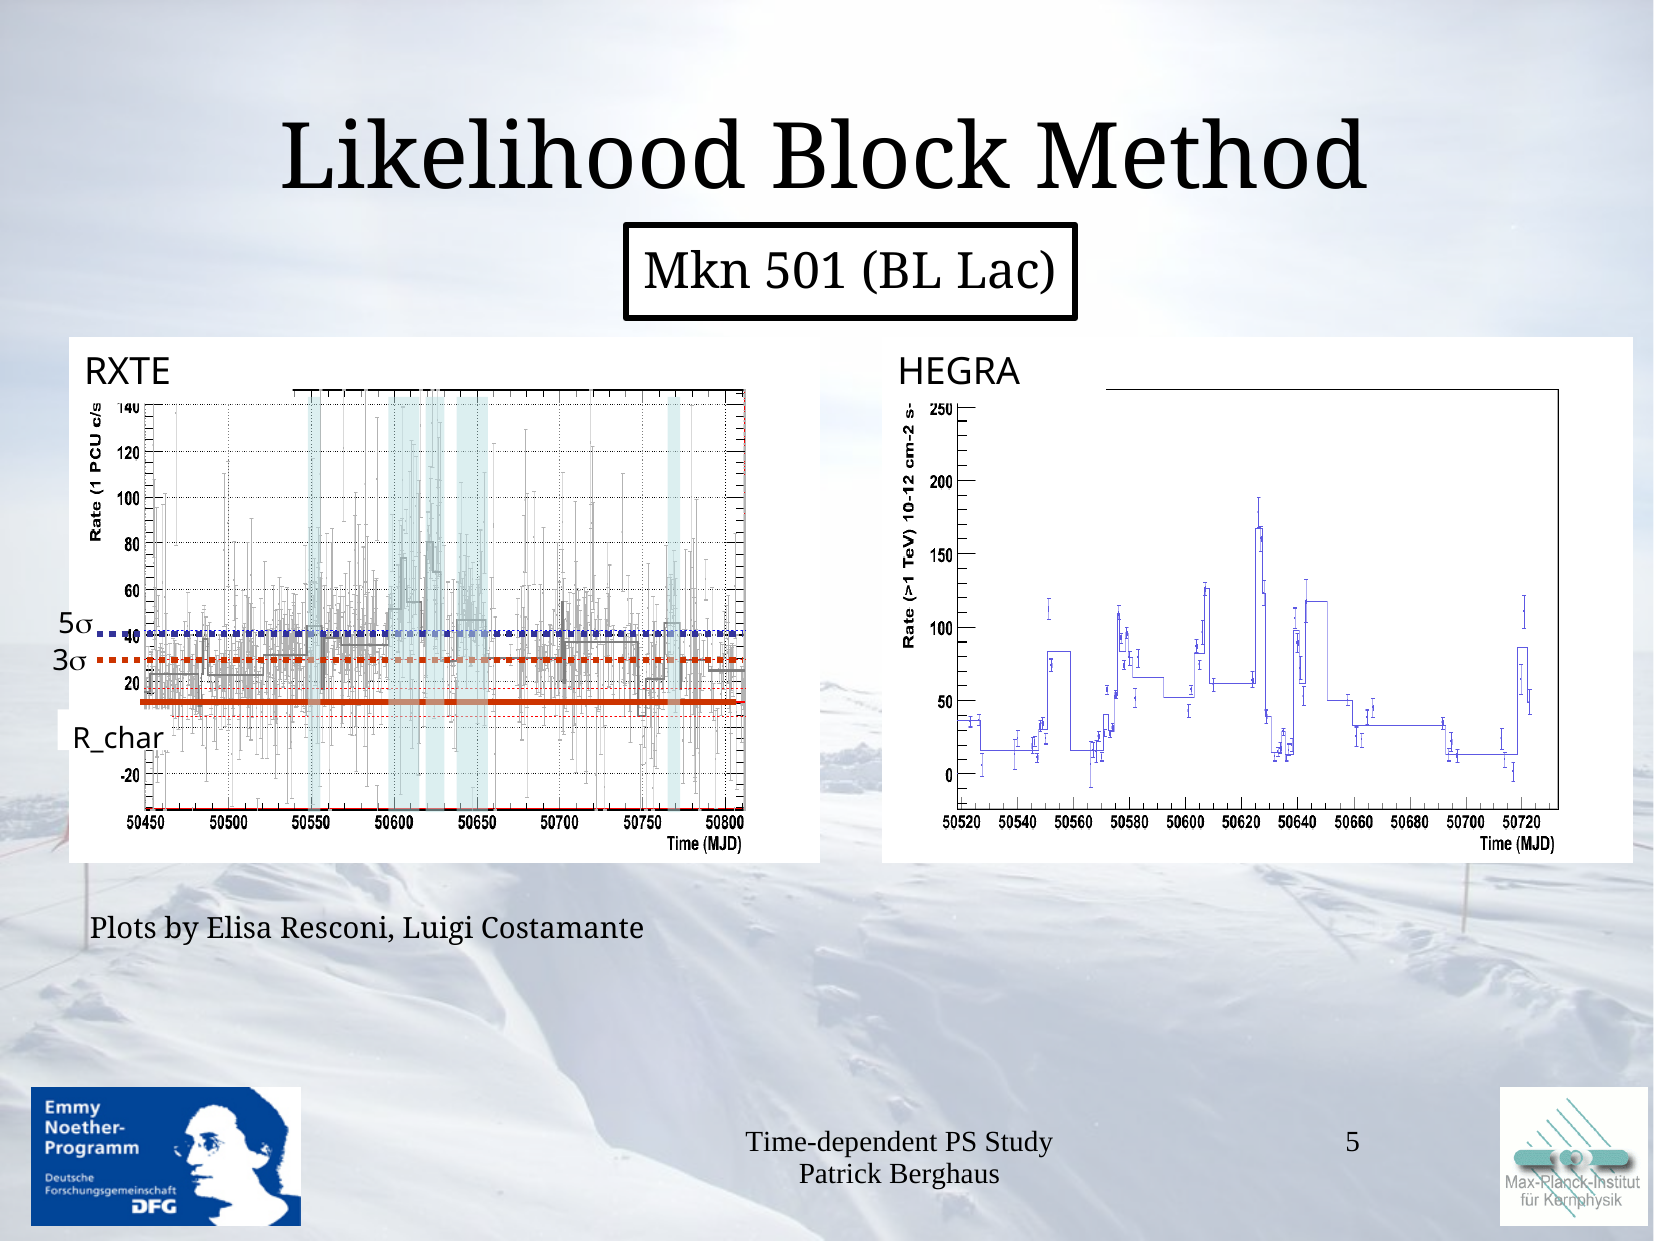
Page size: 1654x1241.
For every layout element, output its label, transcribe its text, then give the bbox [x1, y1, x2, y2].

picture [882, 337, 1633, 863]
picture [1500, 1087, 1648, 1226]
text_box [667, 396, 681, 813]
text_box R_char [57, 709, 171, 751]
picture [31, 1087, 301, 1226]
title Likelihood Block Method [75, 49, 1576, 257]
text_box Mkn 501 (BL Lac) [625, 225, 1051, 319]
text_box Plots by Elisa Resconi, Luigi Costamante [75, 900, 631, 958]
text_box 5 [43, 594, 81, 636]
text_box [456, 396, 488, 813]
text_box [425, 396, 445, 813]
text_box 3 [37, 631, 75, 673]
text_box HEGRA [882, 337, 1106, 398]
text_box [388, 396, 420, 813]
text_box [307, 396, 321, 813]
picture [69, 337, 820, 863]
text_box RXTE [69, 337, 293, 398]
